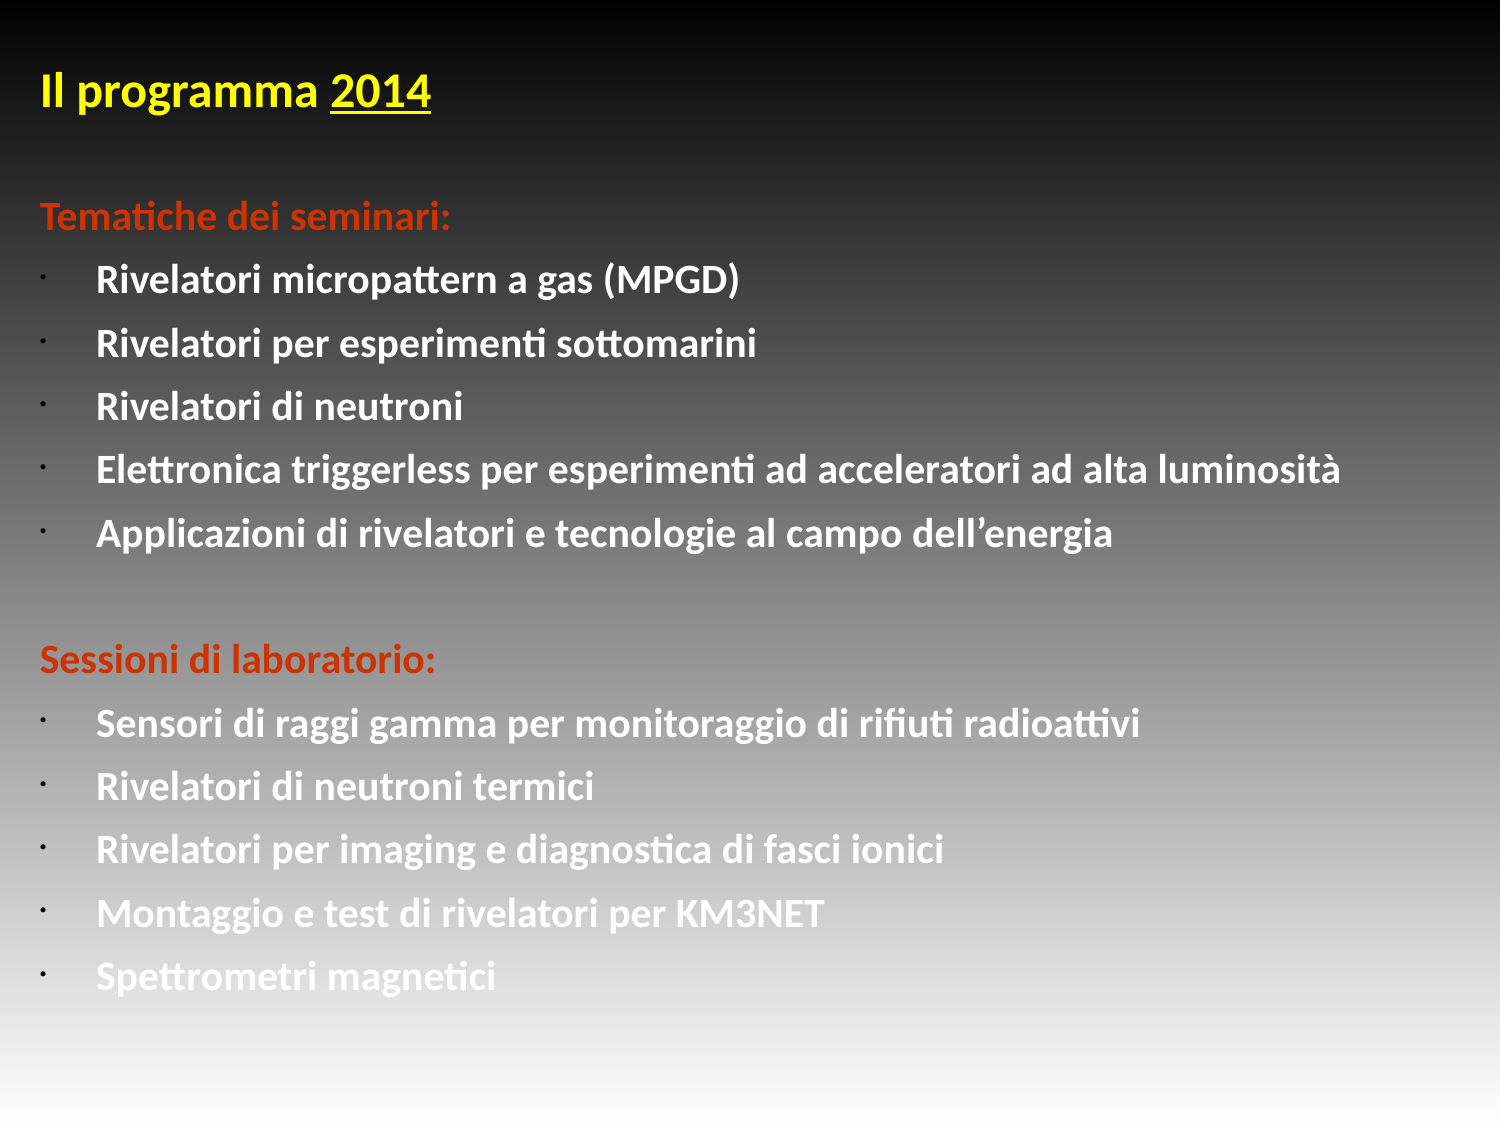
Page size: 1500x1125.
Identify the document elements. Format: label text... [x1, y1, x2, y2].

list Il programma 2014 Tematiche dei seminari: Rivelatori micropattern a gas (MPGD) Rivelatori per esperimenti sottomarini Rivelatori di neutroni Elettronica triggerless per esperimenti ad acceleratori ad alta luminosità Applicazioni di rivelatori e tecnologie al campo dell’energia Sessioni di laboratorio: Sensori di raggi gamma per monitoraggio di rifiuti radioattivi Rivelatori di neutroni termici Rivelatori per imaging e diagnostica di fasci ionici Montaggio e test di rivelatori per KM3NET Spettrometri magnetici [24, 50, 1463, 1063]
